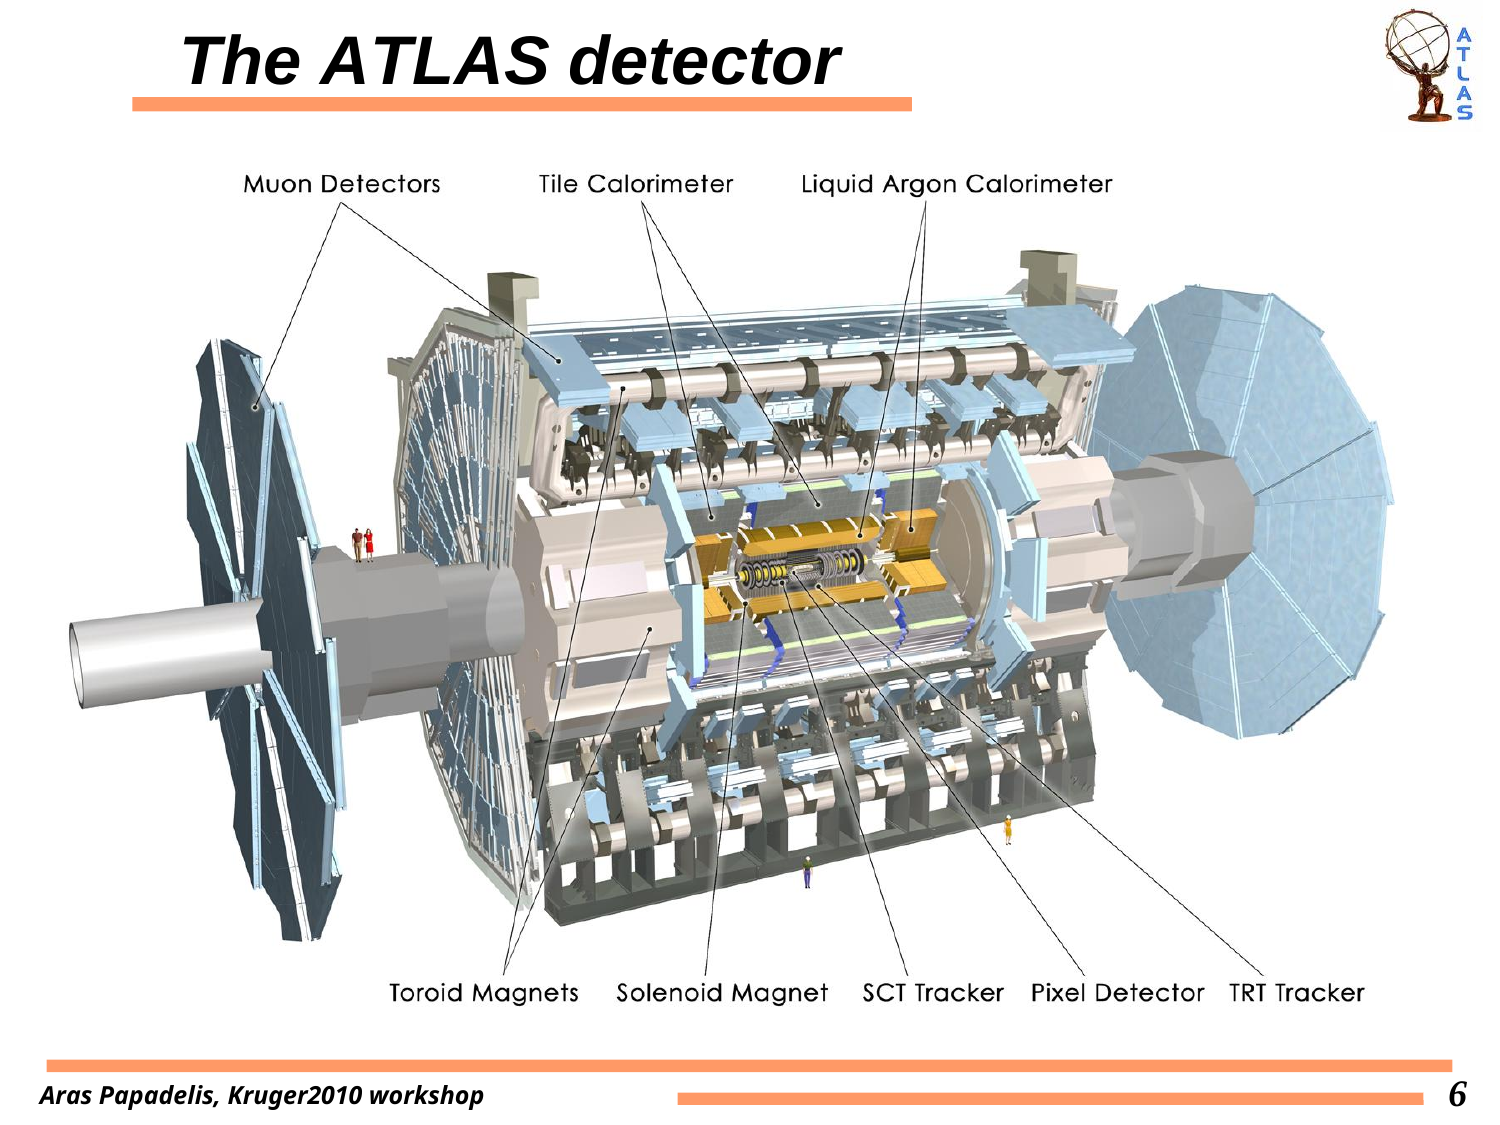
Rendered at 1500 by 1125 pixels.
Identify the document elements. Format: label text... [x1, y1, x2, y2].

picture [1380, 0, 1483, 132]
title The ATLAS detector [137, 15, 1342, 109]
picture [58, 149, 1407, 1029]
